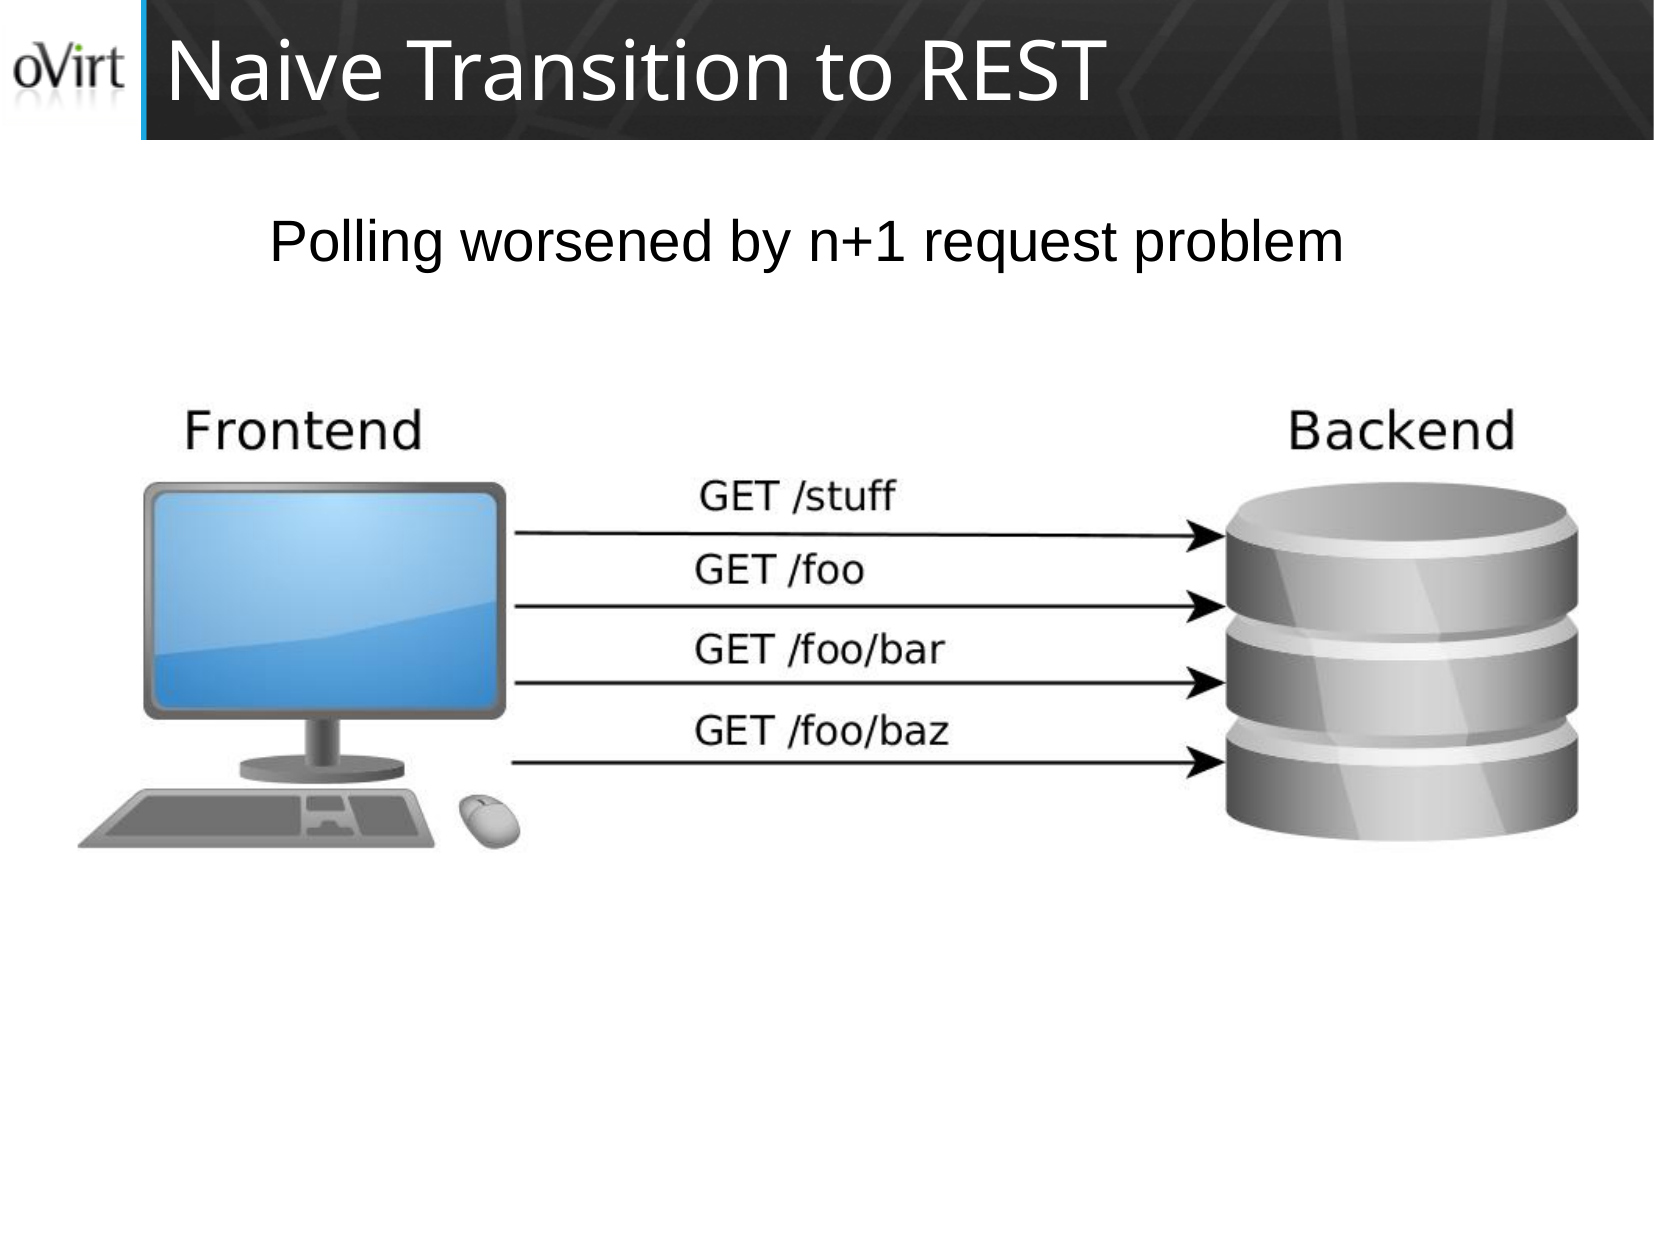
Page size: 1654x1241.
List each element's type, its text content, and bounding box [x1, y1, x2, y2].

picture [28, 340, 1629, 903]
picture [0, 0, 1654, 140]
text_box Polling worsened by n+1 request problem [255, 201, 1366, 351]
title Naive Transition to REST [164, 18, 1653, 119]
